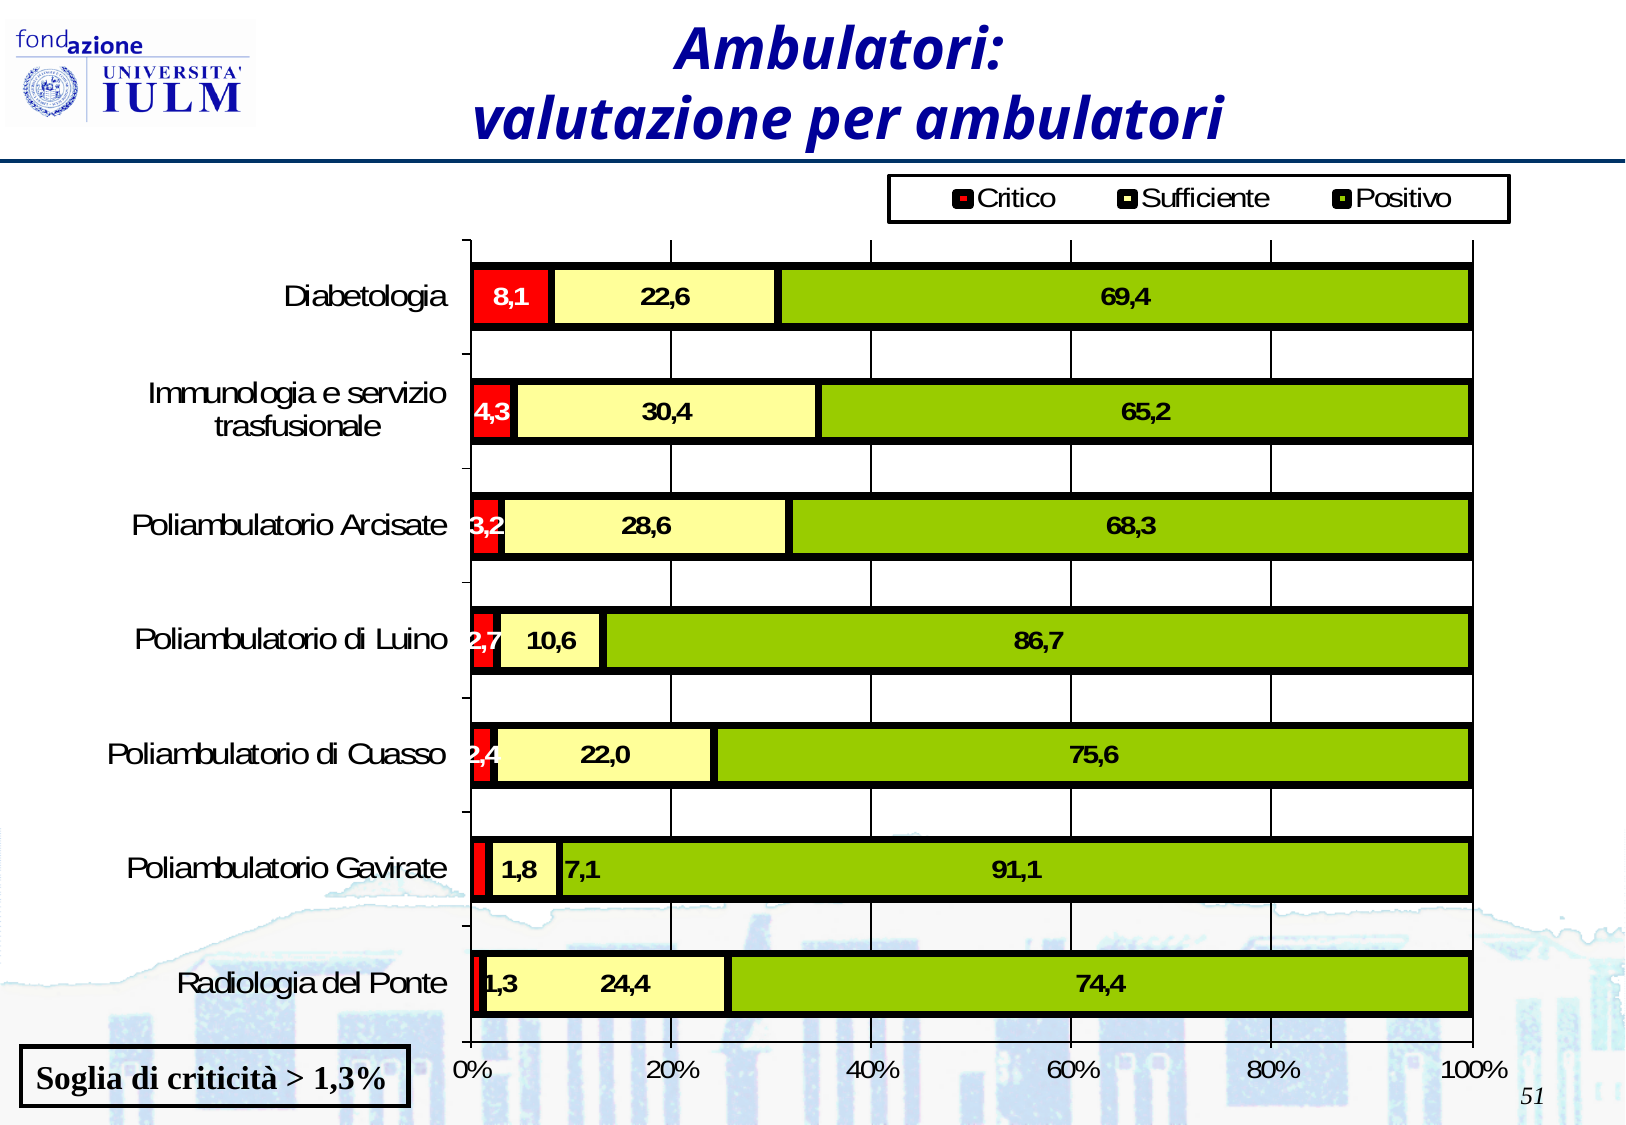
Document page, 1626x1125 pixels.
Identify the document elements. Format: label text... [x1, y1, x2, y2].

text_box Soglia di criticità > 1,3% [21, 1046, 409, 1106]
picture [5, 19, 256, 127]
text_box Ambulatori: valutazione per ambulatori [304, 18, 1392, 144]
picture [82, 162, 1543, 1118]
